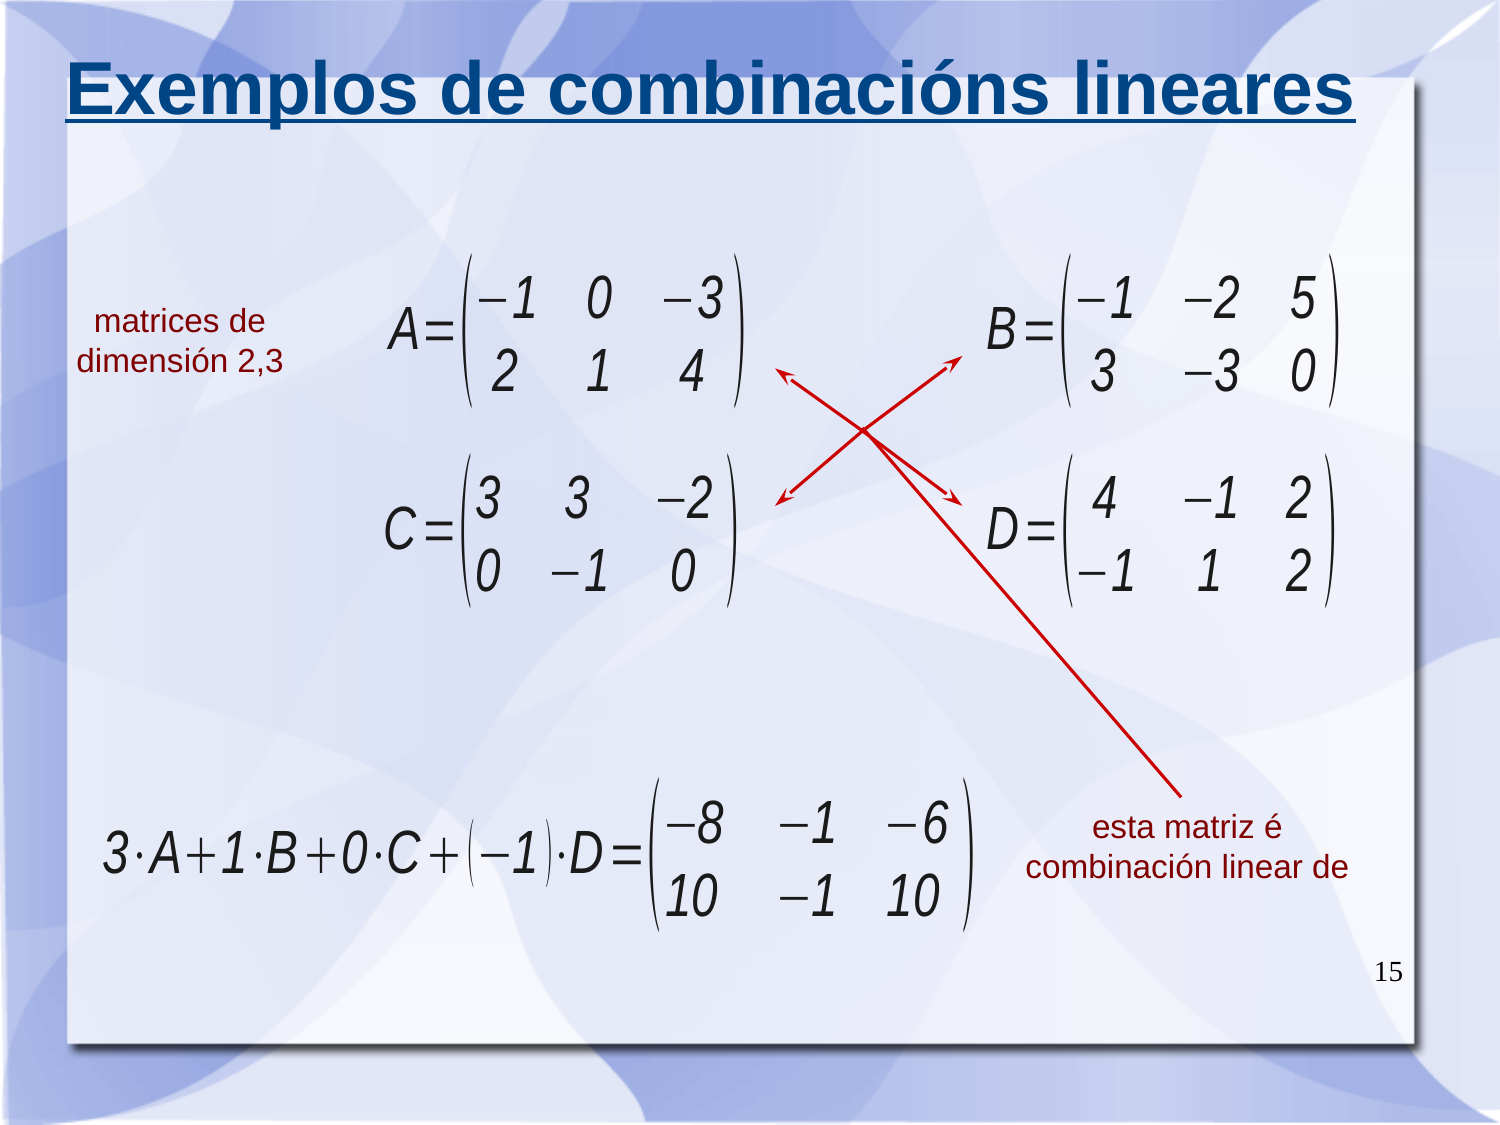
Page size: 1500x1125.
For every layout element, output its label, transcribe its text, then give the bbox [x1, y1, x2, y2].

picture [0, 0, 1500, 1125]
chart [975, 450, 1352, 613]
chart [372, 450, 755, 613]
title Exemplos de combinacións lineares [59, 29, 1441, 148]
text_box matrices de dimensión 2,3 [47, 291, 314, 388]
chart [375, 249, 763, 413]
chart [975, 562, 1019, 613]
text_box esta matriz é combinación linear de [1003, 797, 1372, 893]
chart [90, 774, 991, 937]
chart [975, 249, 1358, 413]
